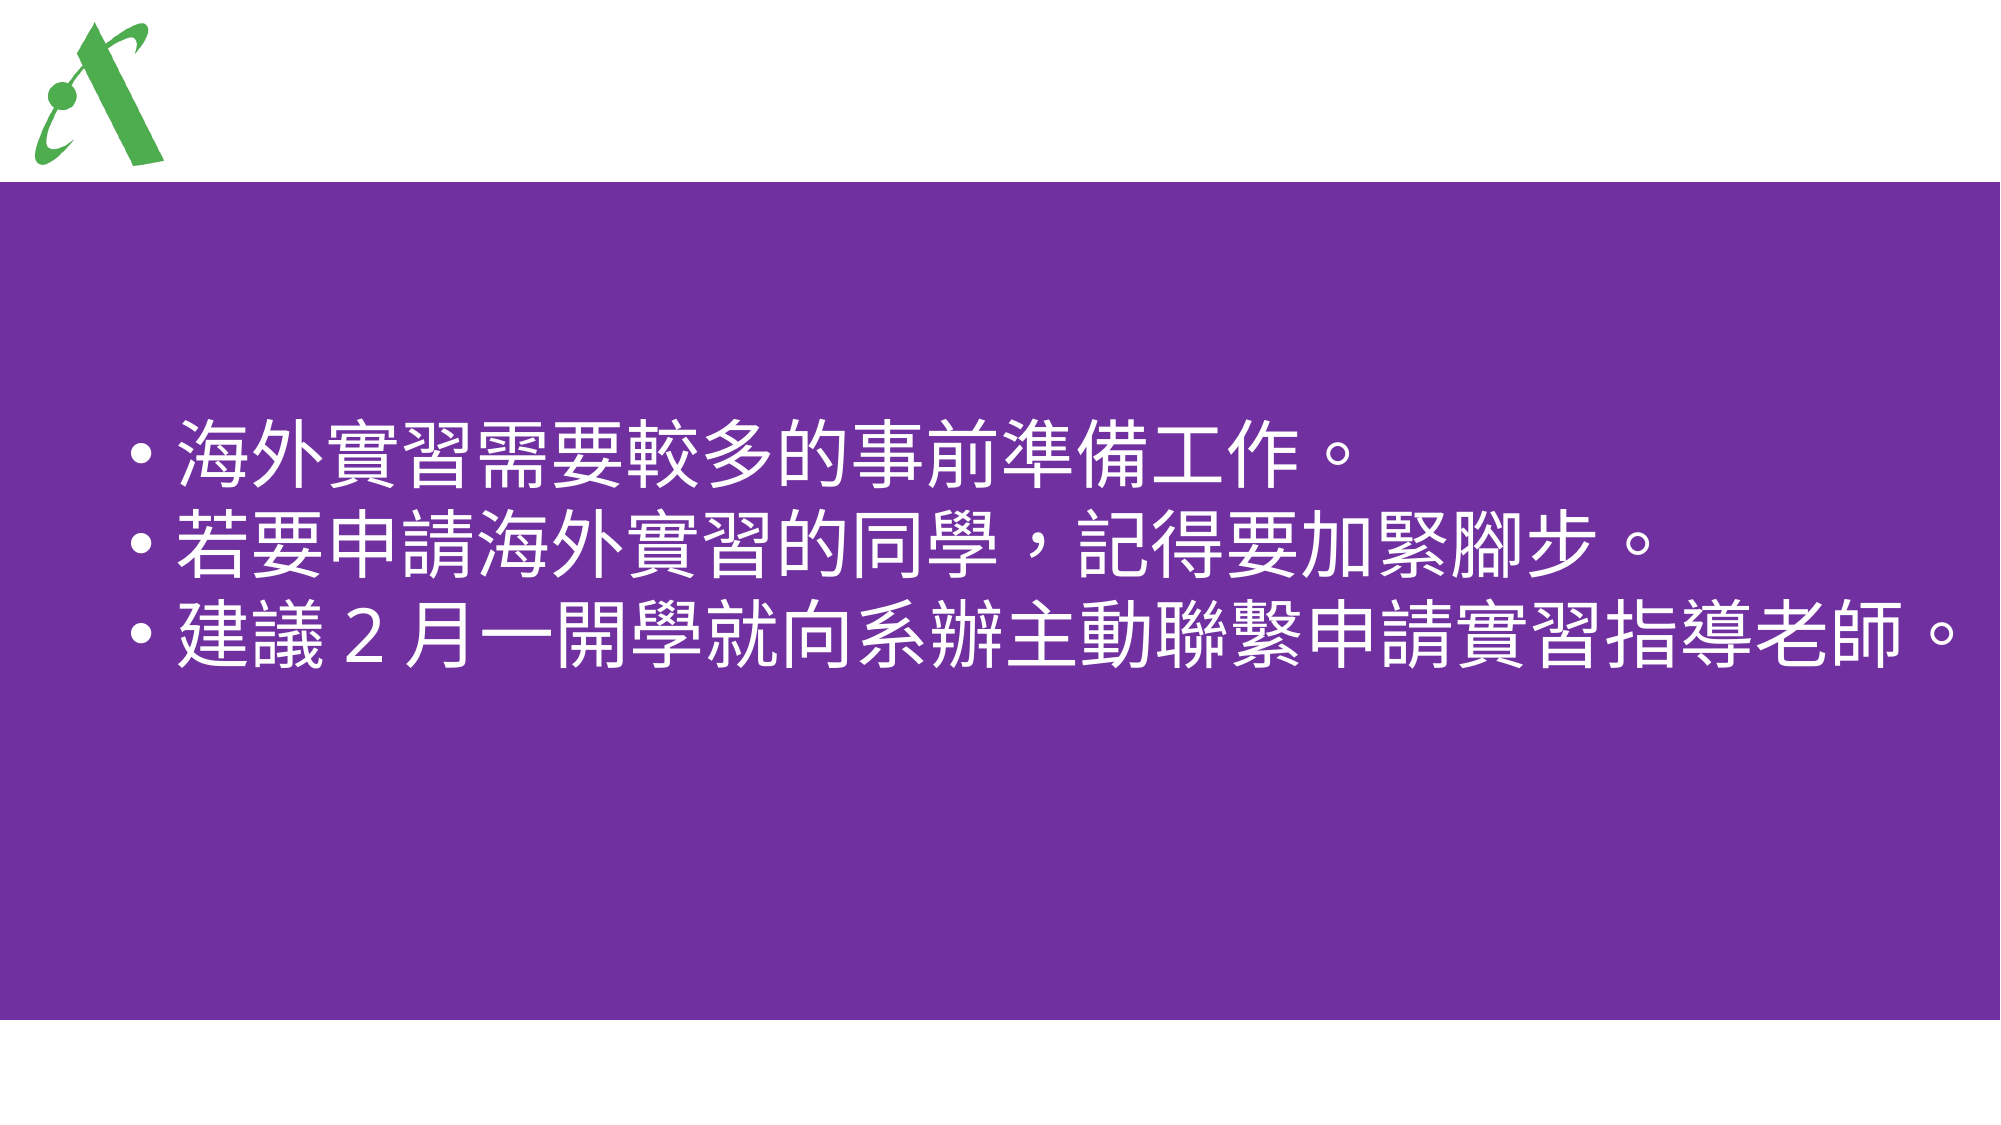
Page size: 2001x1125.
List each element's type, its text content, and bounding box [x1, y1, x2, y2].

text_box 海外實習需要較多的事前準備工作。 若要申請海外實習的同學，記得要加緊腳步。 建議2月一開學就向系辦主動聯繫申請實習指導老師。 [113, 399, 1945, 685]
picture [35, 22, 164, 167]
picture [0, 182, 2000, 1020]
